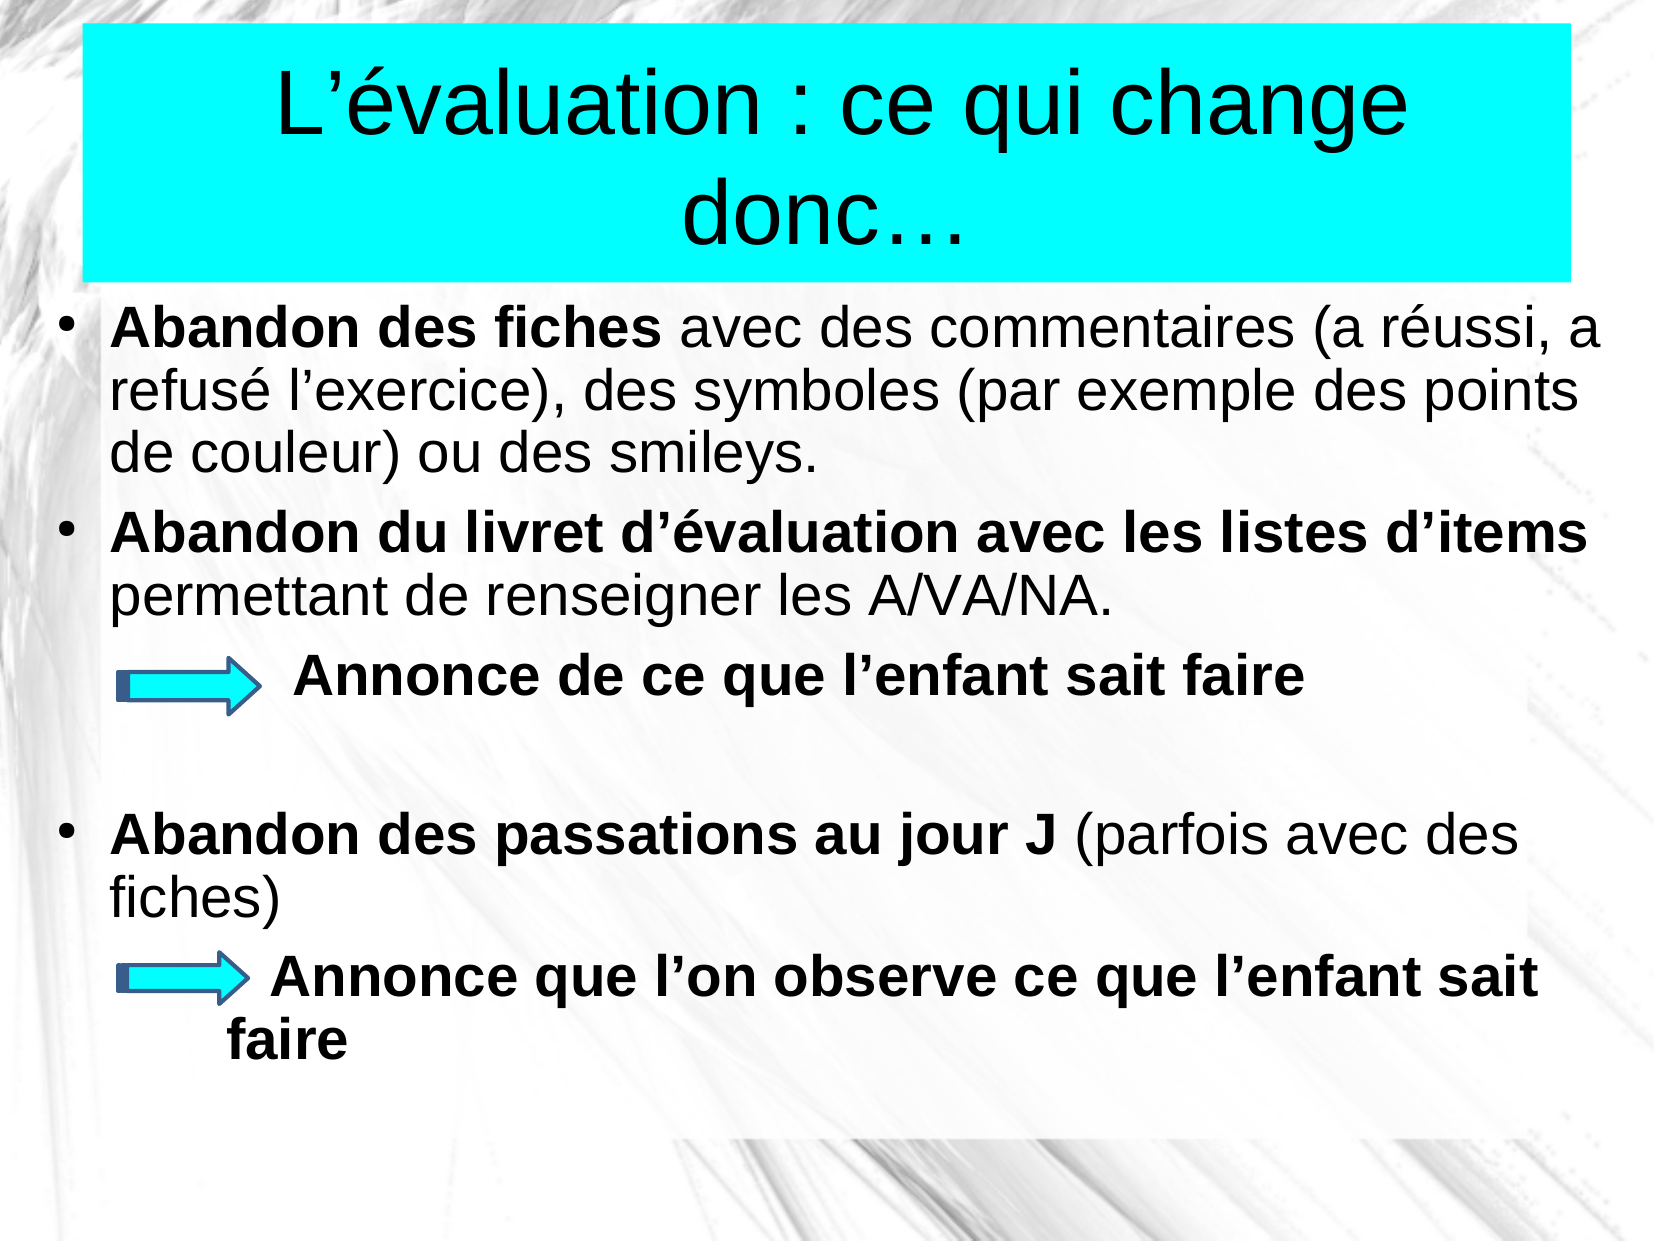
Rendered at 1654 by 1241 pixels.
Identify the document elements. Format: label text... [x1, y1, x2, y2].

list Abandon des fiches avec des commentaires (a réussi, a refusé l’exercice), des symboles (par exemple des points de couleur) ou des smileys. Abandon du livret d’évaluation avec les listes d’items permettant de renseigner les A/VA/NA. Annonce de ce que l’enfant sait faire Abandon des passations au jour J (parfois avec des fiches) Annonce que l’on observe ce que l’enfant sait faire [23, 289, 1654, 1241]
title L’évaluation : ce qui change donc… [82, 23, 1571, 283]
picture [0, 0, 1654, 1241]
text_box [127, 952, 249, 1004]
text_box [127, 657, 260, 715]
text_box [122, 671, 126, 701]
text_box [121, 965, 126, 992]
